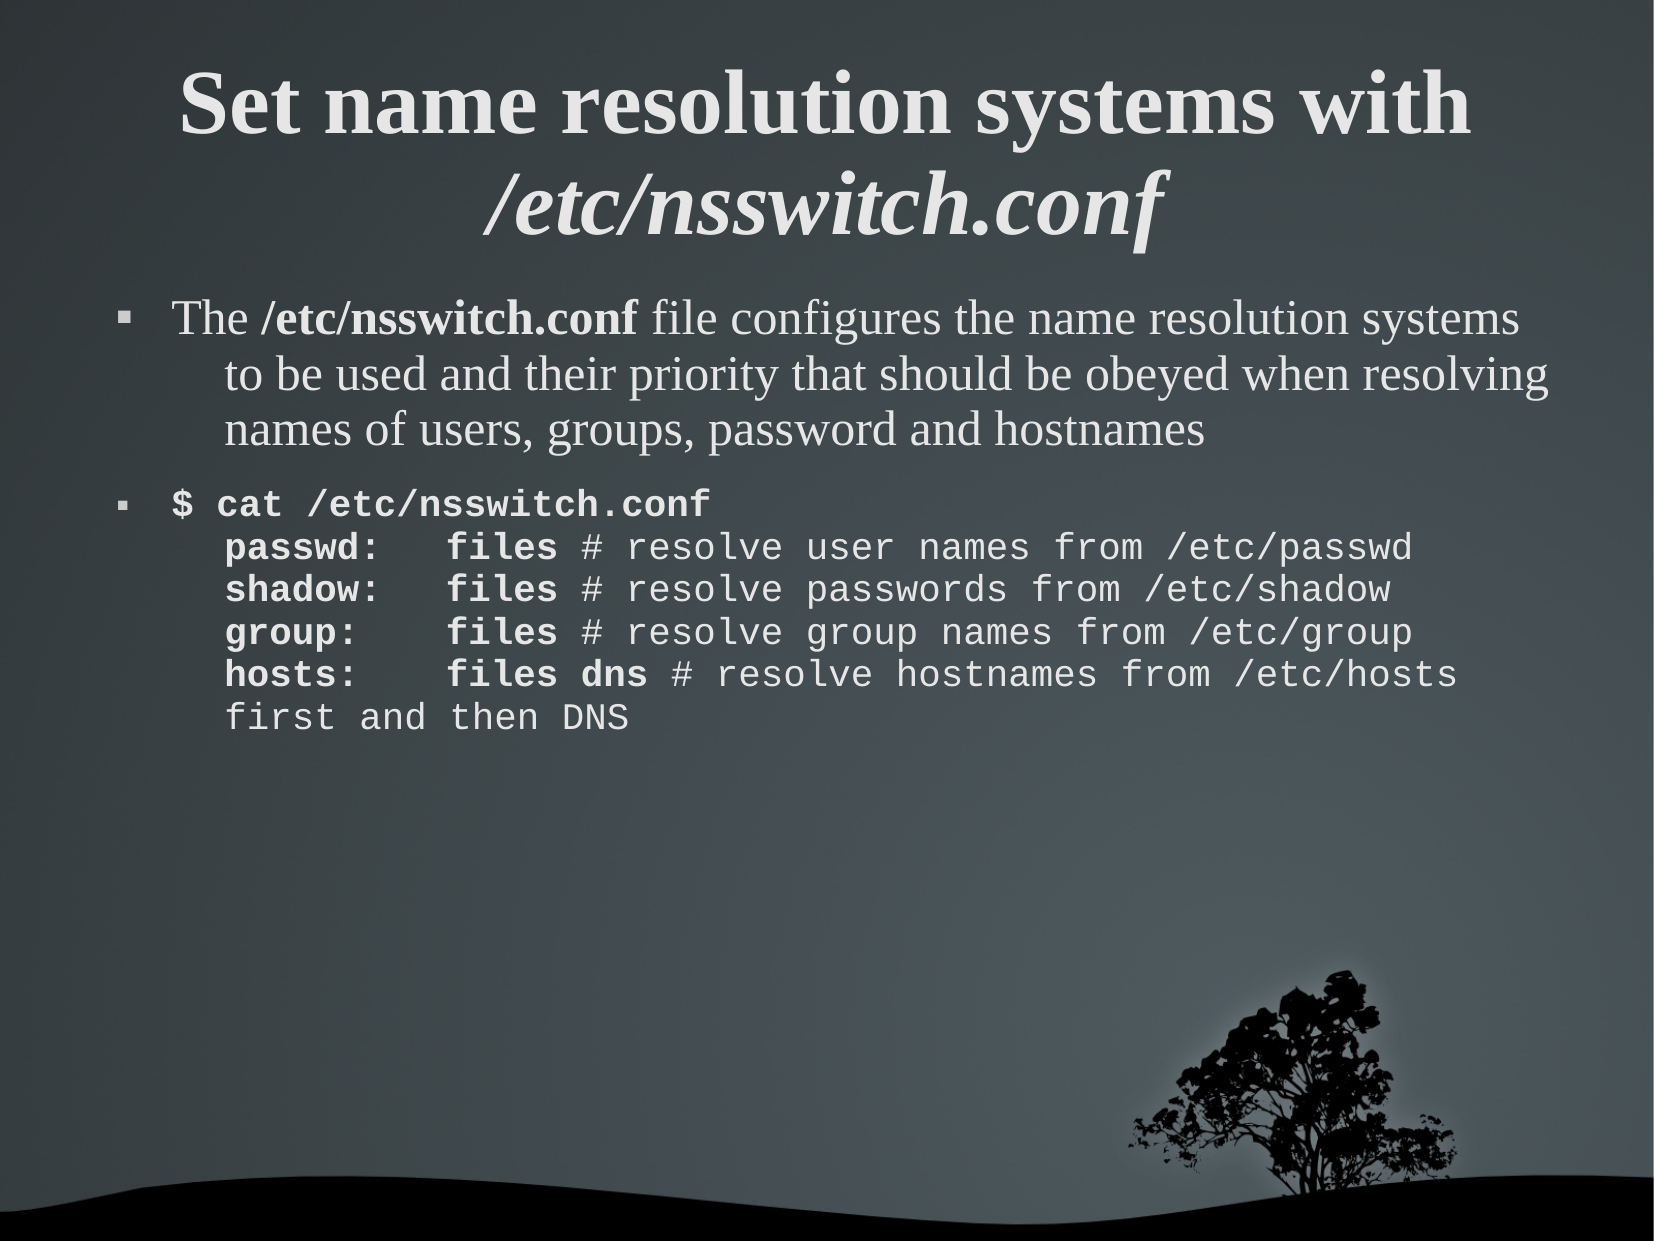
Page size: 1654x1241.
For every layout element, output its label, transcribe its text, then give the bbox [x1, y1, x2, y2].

list The /etc/nsswitch.conf file configures the name resolution systems to be used and their priority that should be obeyed when resolving names of users, groups, password and hostnames $ cat /etc/nsswitch.conf passwd: files # resolve user names from /etc/passwd shadow: files # resolve passwords from /etc/shadow group: files # resolve group names from /etc/group hosts: files dns # resolve hostnames from /etc/hosts first and then DNS [82, 290, 1571, 1114]
picture [0, 0, 1654, 1241]
title Set name resolution systems with /etc/nsswitch.conf [82, 33, 1571, 273]
